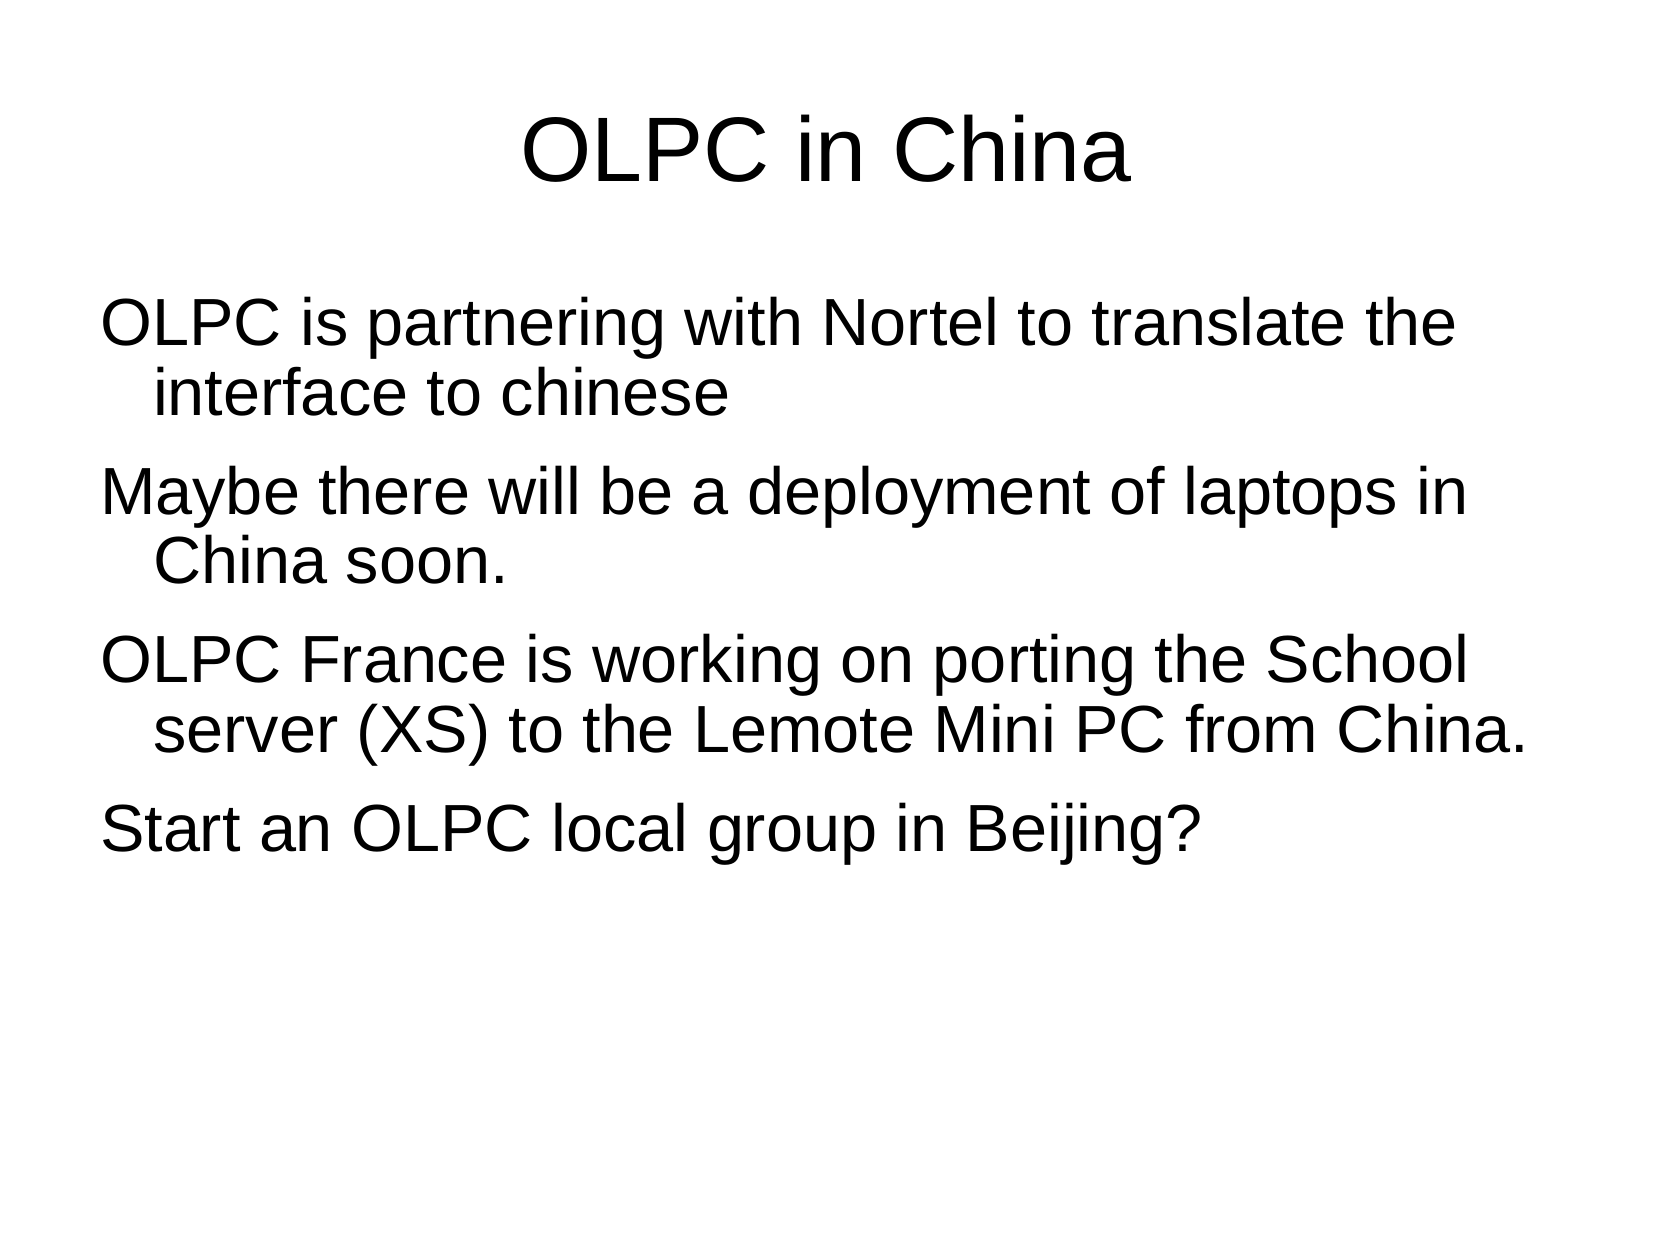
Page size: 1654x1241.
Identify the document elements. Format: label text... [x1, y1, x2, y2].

title OLPC in China [82, 49, 1571, 257]
list OLPC is partnering with Nortel to translate the interface to chinese Maybe there will be a deployment of laptops in China soon. OLPC France is working on porting the School server (XS) to the Lemote Mini PC from China. Start an OLPC local group in Beijing? [82, 290, 1571, 1094]
